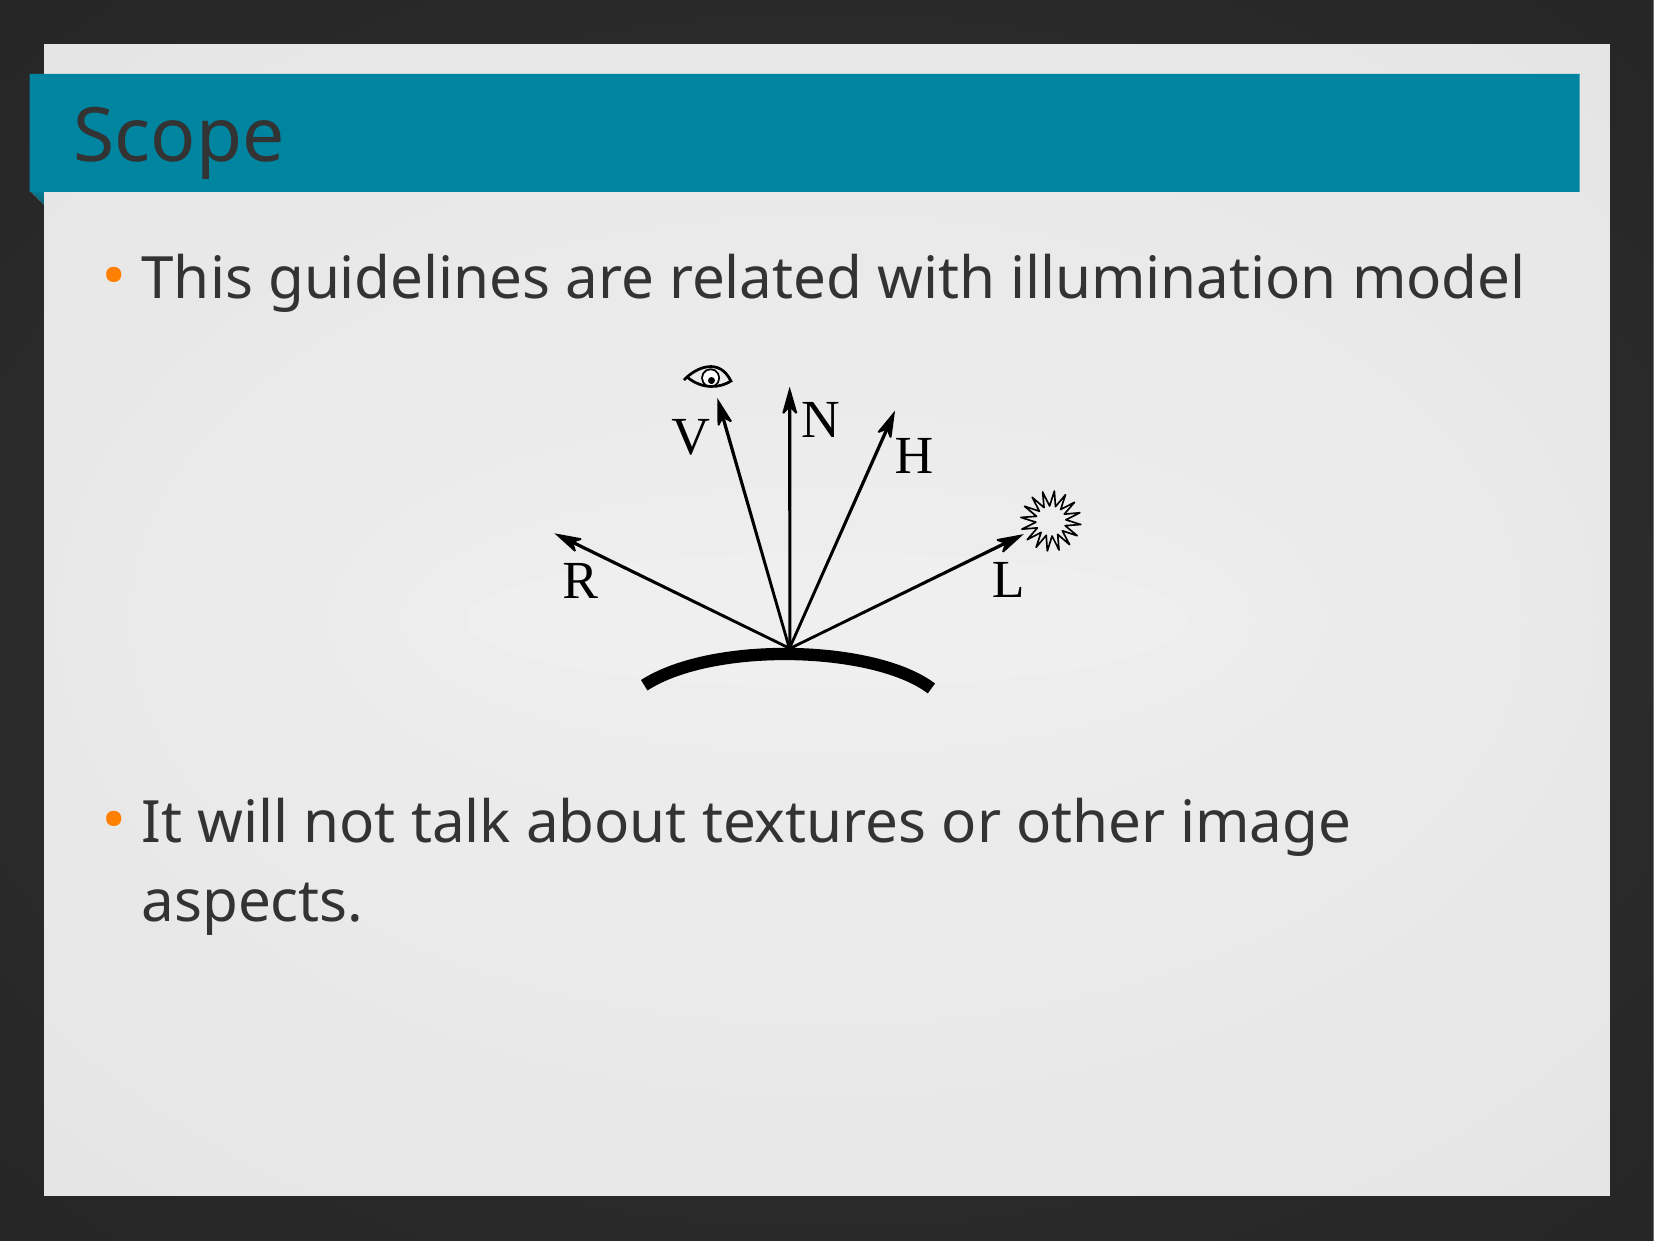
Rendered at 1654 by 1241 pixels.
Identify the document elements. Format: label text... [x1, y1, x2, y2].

picture [519, 329, 1111, 733]
title Scope [73, 73, 1565, 192]
list This guidelines are related with illumination model It will not talk about textures or other image aspects. [73, 236, 1580, 1167]
